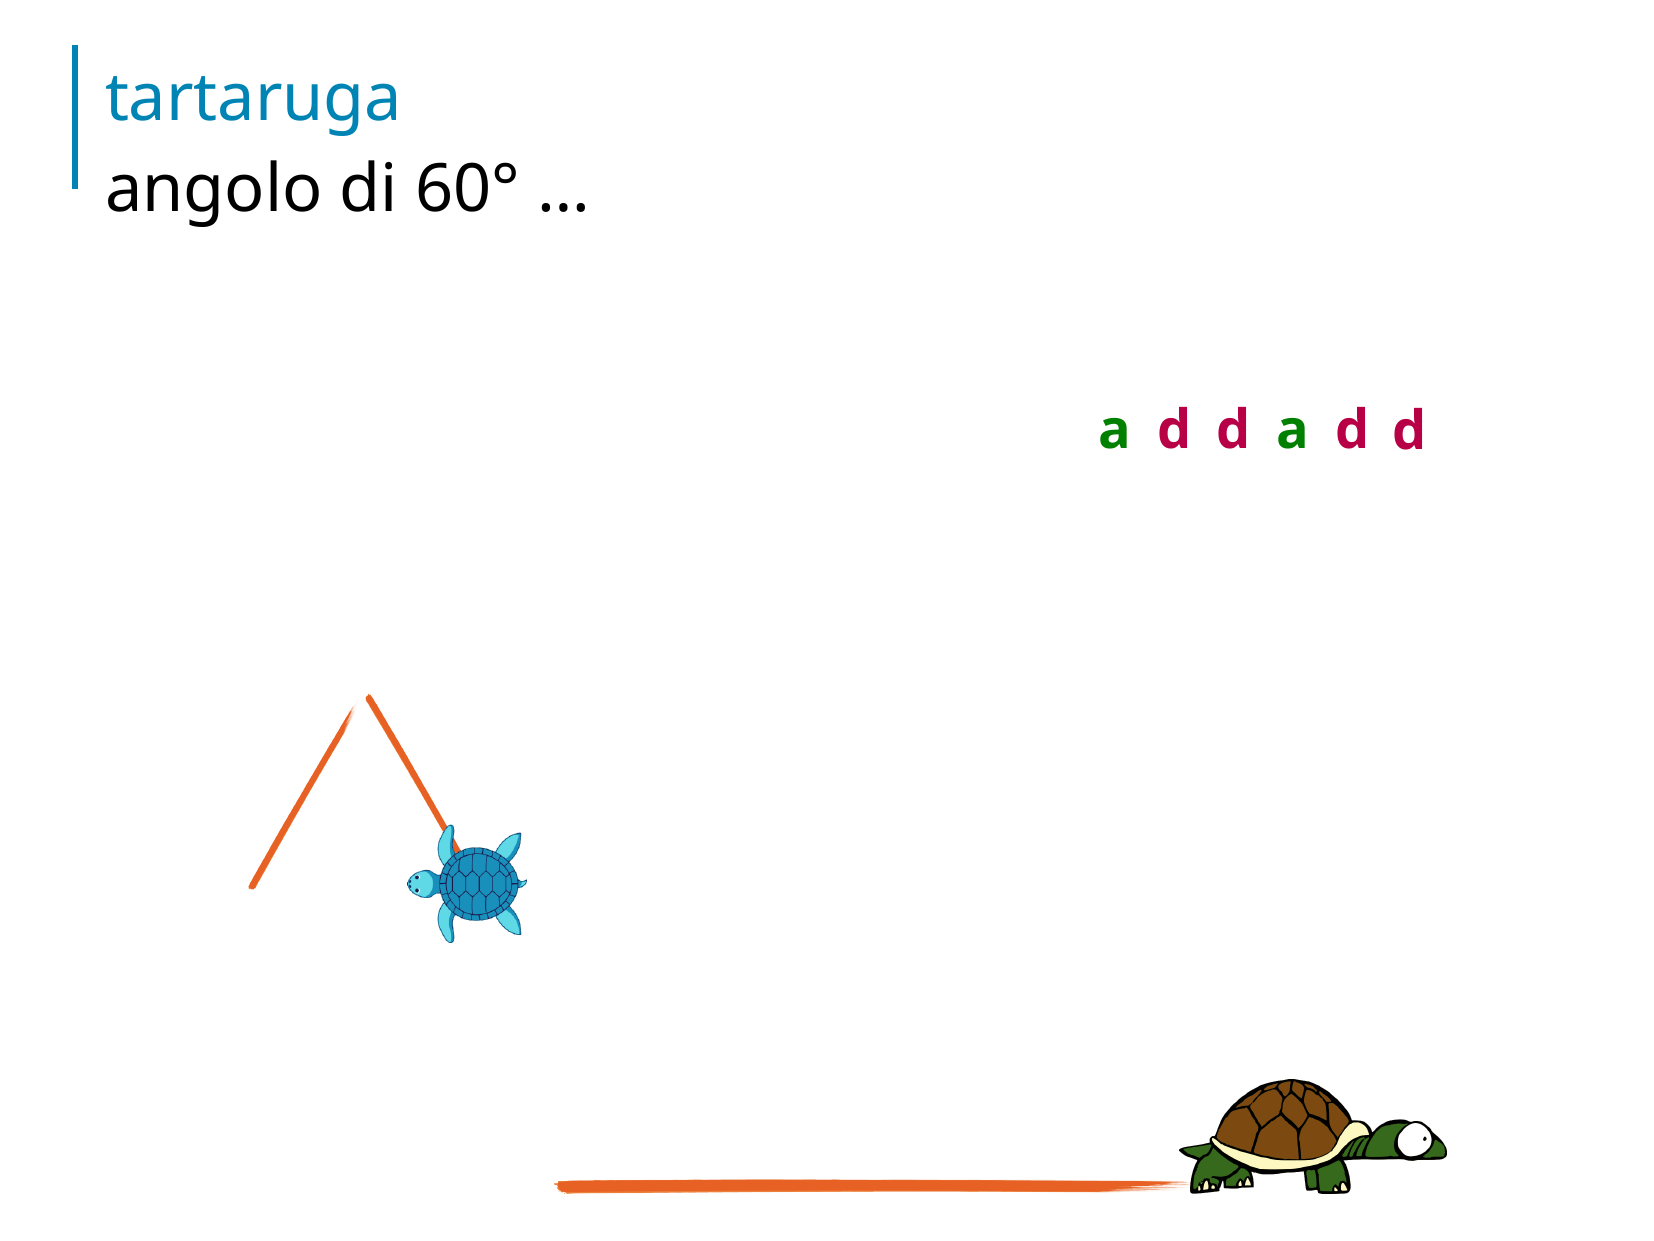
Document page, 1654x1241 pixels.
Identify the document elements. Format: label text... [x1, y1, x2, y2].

text_box a [1261, 383, 1320, 472]
text_box d [1202, 383, 1261, 472]
text_box d [1320, 383, 1397, 472]
text_box d [1377, 384, 1454, 473]
picture [553, 1079, 1447, 1194]
title tartaruga angolo di 60° … [105, 49, 1571, 200]
text_box a [1083, 383, 1142, 472]
text_box d [1142, 383, 1202, 472]
picture [246, 692, 527, 943]
